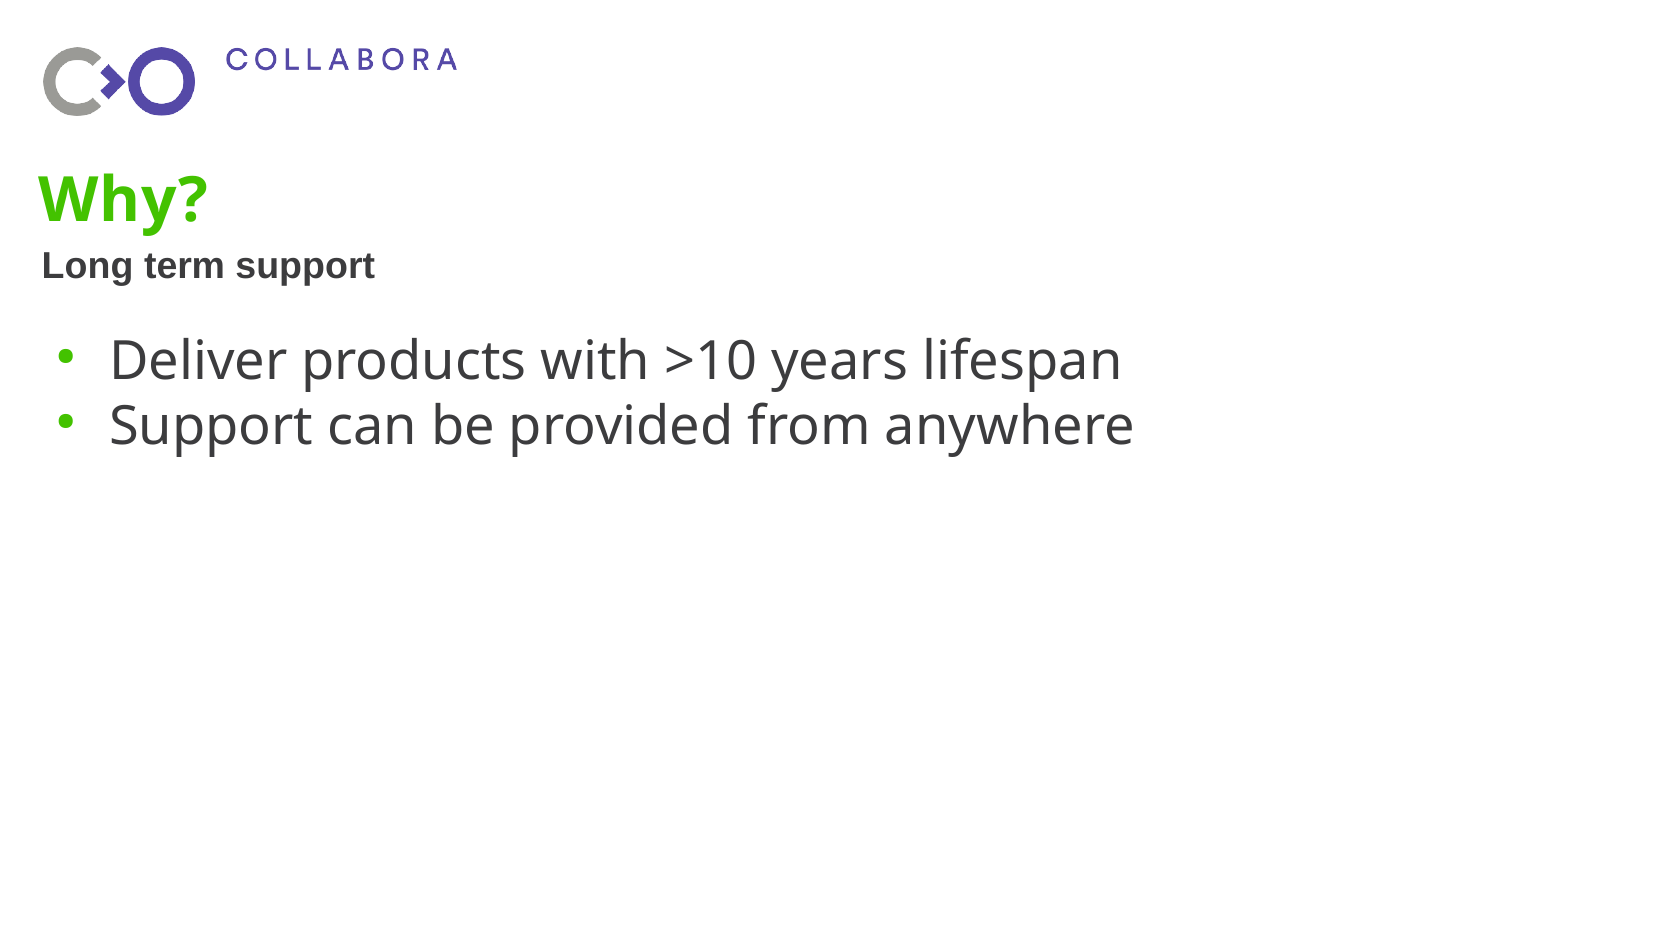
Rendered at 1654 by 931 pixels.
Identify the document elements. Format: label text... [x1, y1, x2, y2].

text_box Long term support [41, 240, 1614, 290]
picture [43, 47, 457, 116]
title Why? [38, 159, 1614, 216]
list Deliver products with >10 years lifespan Support can be provided from anywhere [38, 325, 1614, 581]
